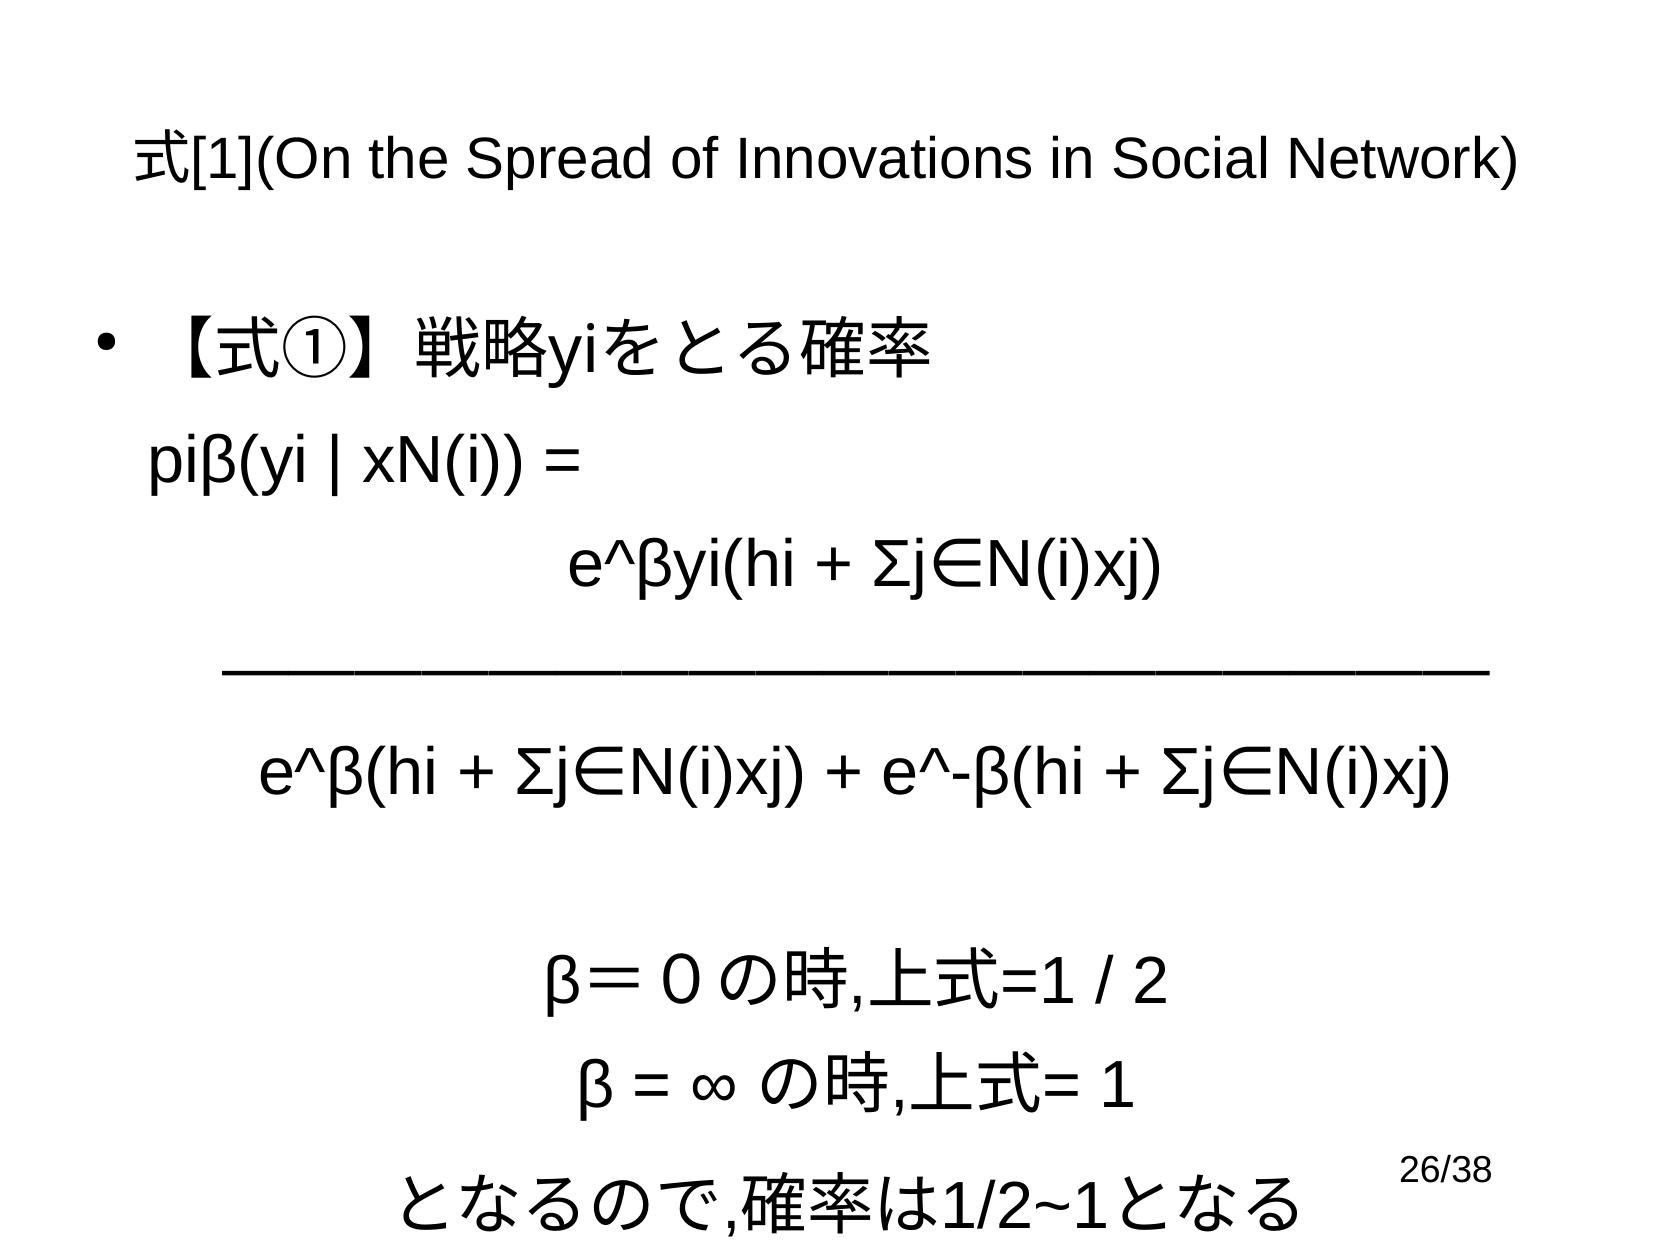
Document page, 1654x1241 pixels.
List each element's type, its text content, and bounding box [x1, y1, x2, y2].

text_box <番号>/38 [1413, 1140, 1608, 1211]
title 式[1](On the Spread of Innovations in Social Network) [82, 49, 1571, 257]
list 【式①】戦略yiをとる確率 piβ(yi | xN(i)) = e^βyi(hi + Σj∈N(i)xj) ——————————————————— e^β(hi + Σj∈N(i)xj) + e^-β(hi + Σj∈N(i)xj) β＝０の時,上式=1 / 2 β = ∞ の時,上式= 1 となるので,確率は1/2~1となる [76, 295, 1565, 1241]
